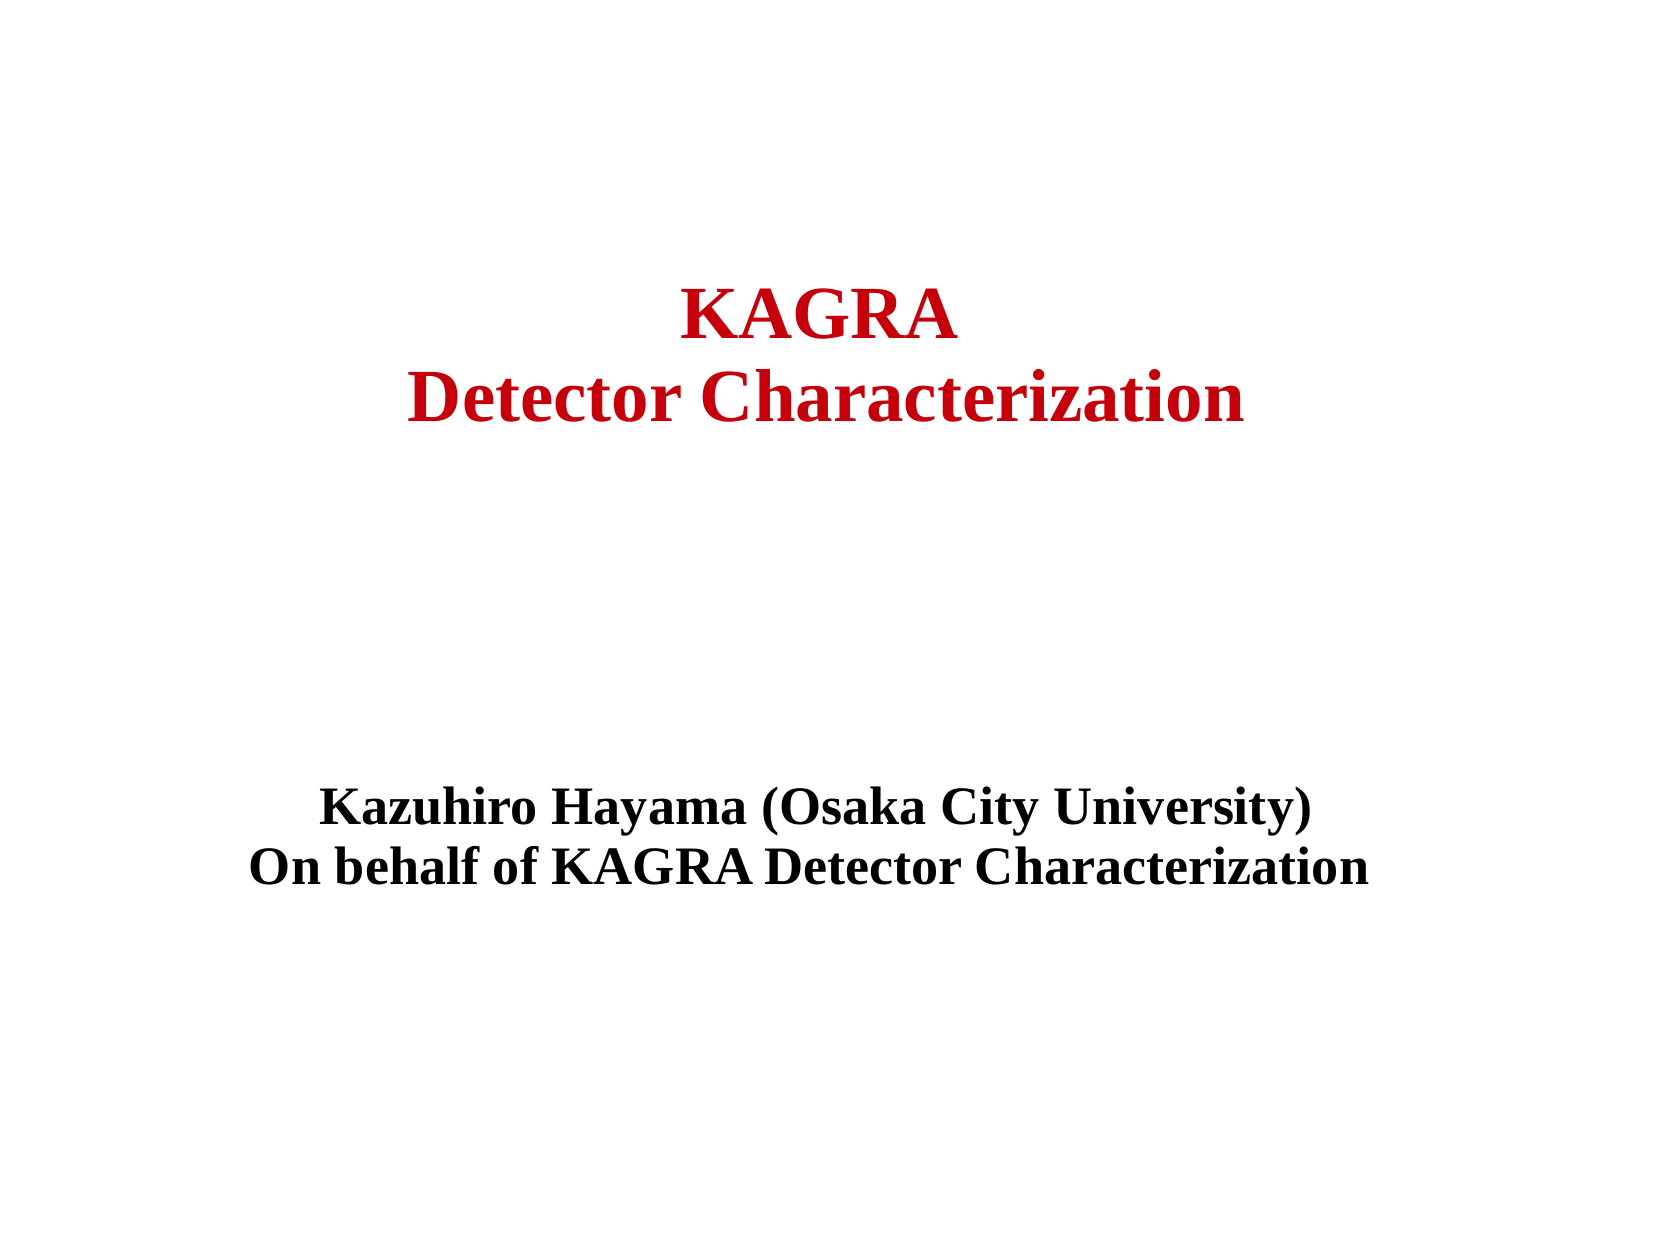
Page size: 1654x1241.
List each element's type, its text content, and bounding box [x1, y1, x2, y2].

title KAGRA Detector Characterization [82, 165, 1571, 544]
subtitle Kazuhiro Hayama (Osaka City University) On behalf of KAGRA Detector Characterization [72, 726, 1561, 945]
